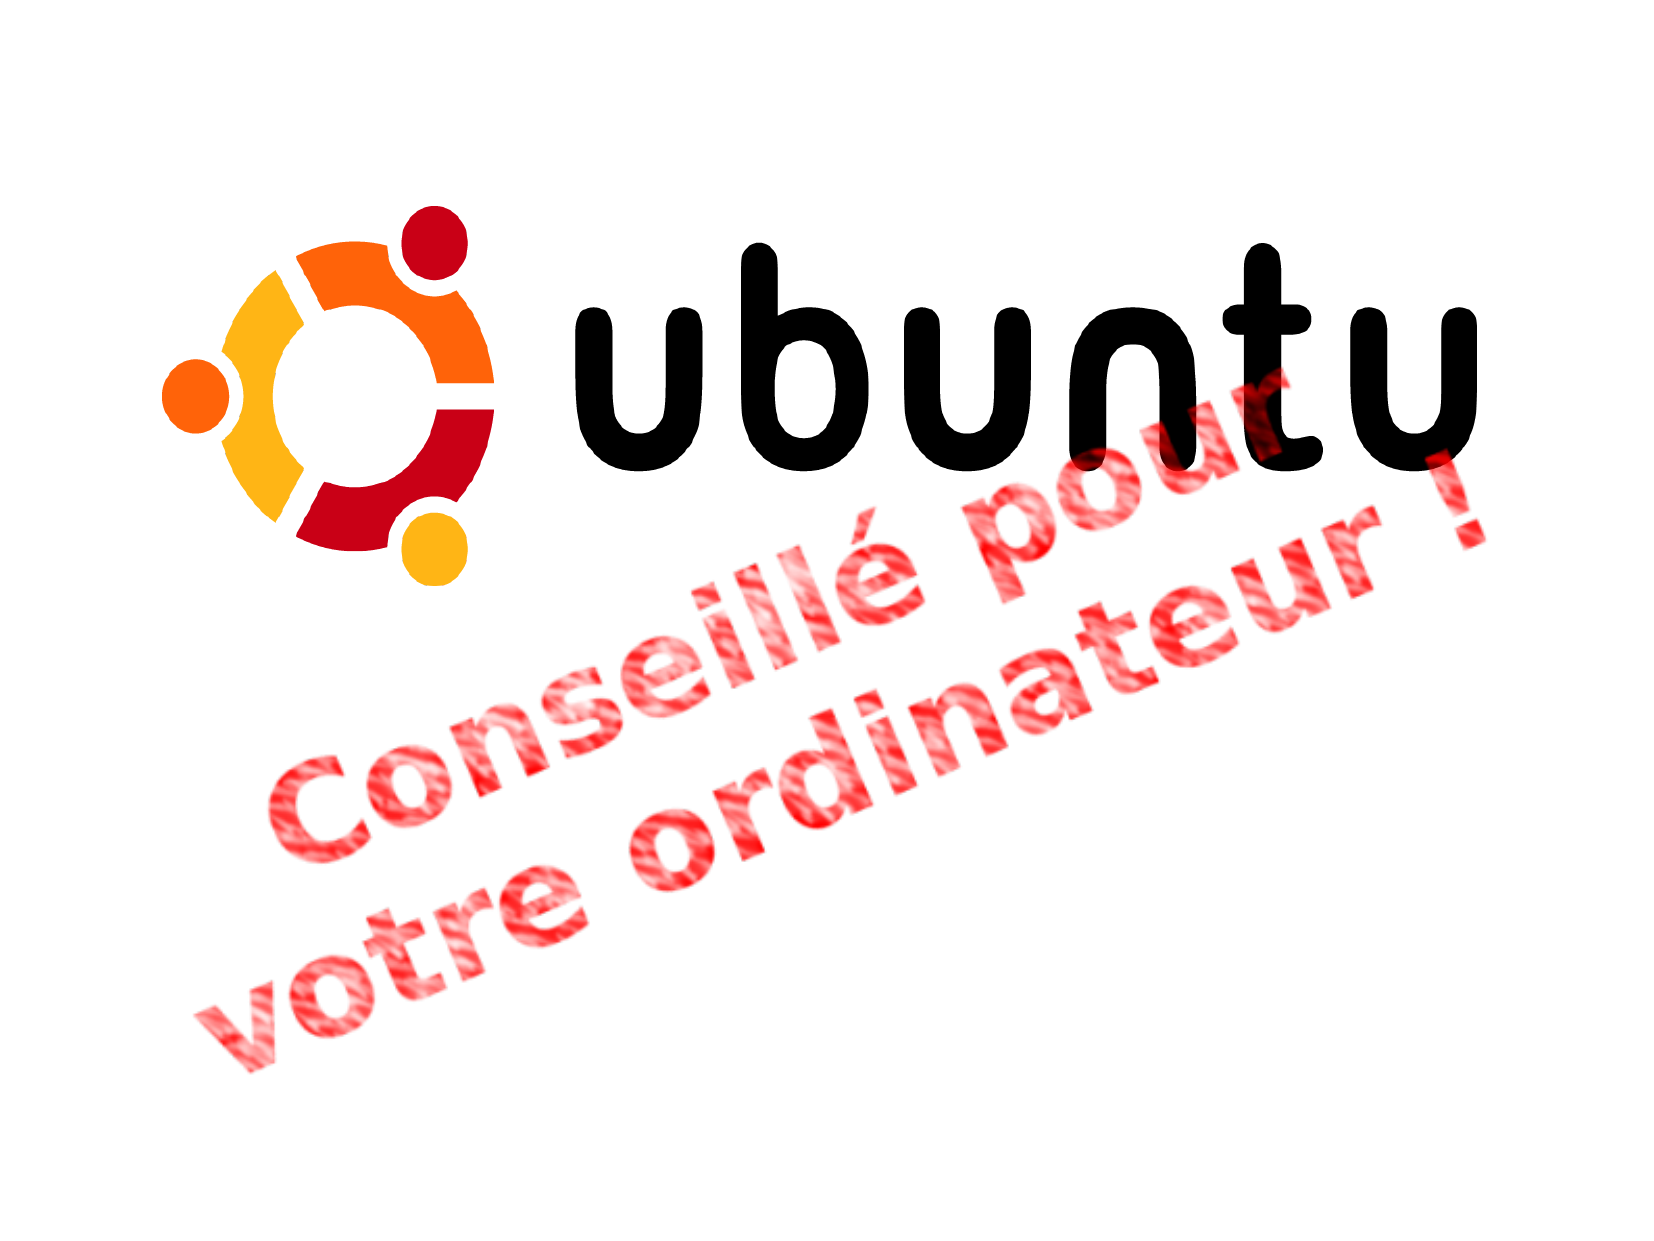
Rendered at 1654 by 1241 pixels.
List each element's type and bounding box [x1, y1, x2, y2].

picture [162, 206, 1507, 1085]
